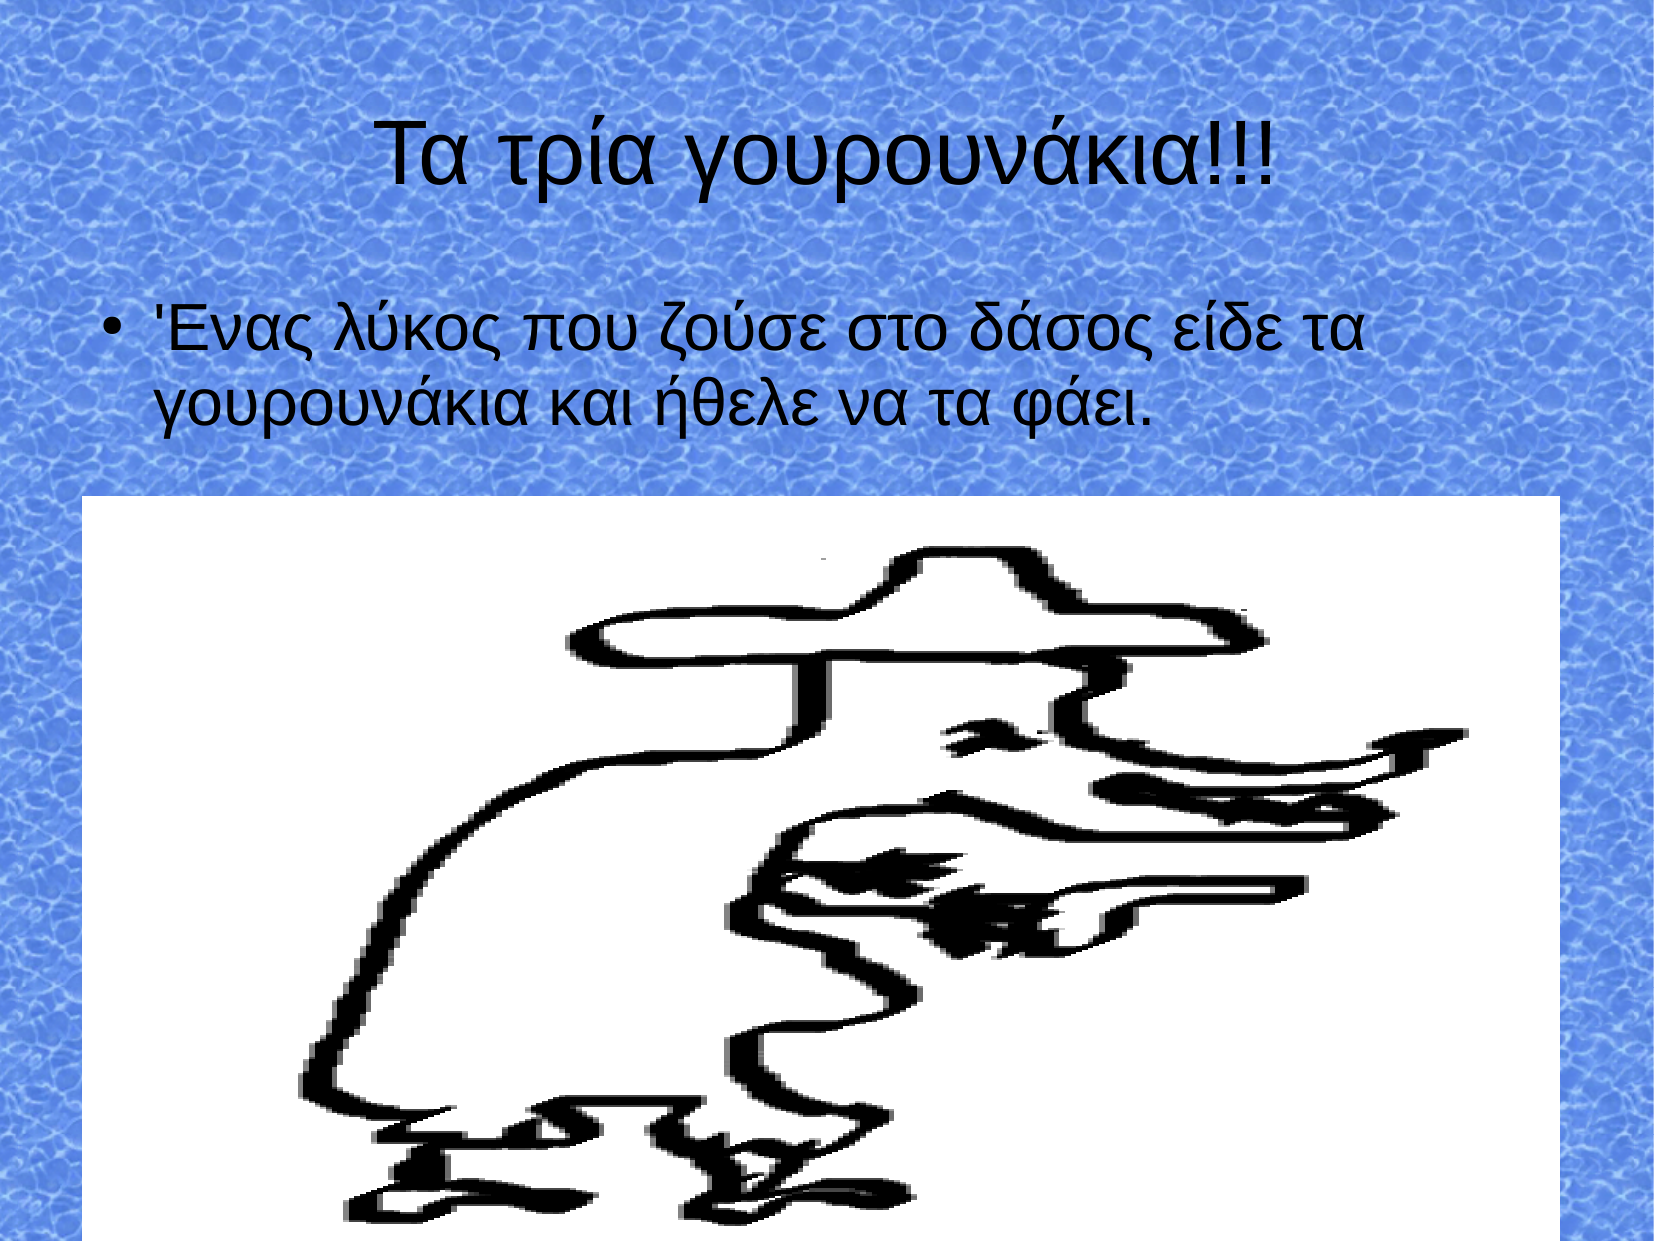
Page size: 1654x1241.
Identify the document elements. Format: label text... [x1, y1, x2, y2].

list 'Ενας λύκος που ζούσε στο δάσος είδε τα γουρουνάκια και ήθελε να τα φάει. [82, 290, 1538, 496]
picture [0, 0, 1654, 1241]
title Τα τρία γουρουνάκια!!! [82, 49, 1571, 257]
